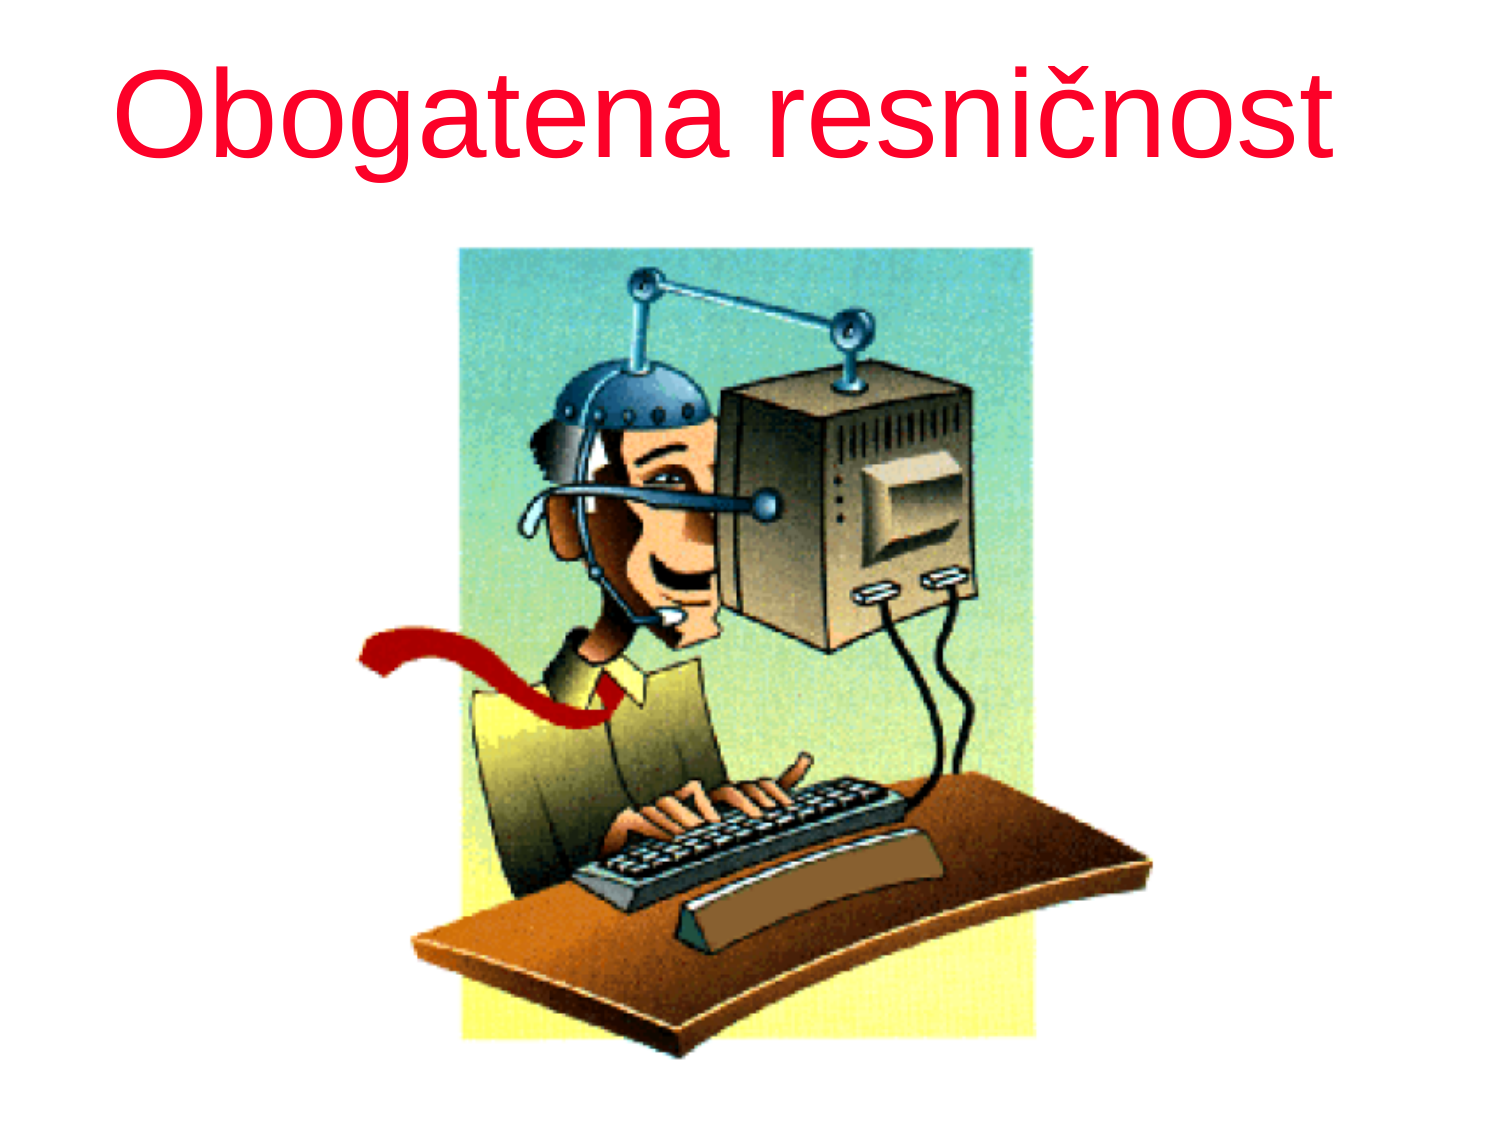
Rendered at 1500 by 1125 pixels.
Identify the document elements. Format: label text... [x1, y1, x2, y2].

picture [326, 207, 1169, 1065]
title Obogatena resničnost [0, 47, 1447, 190]
